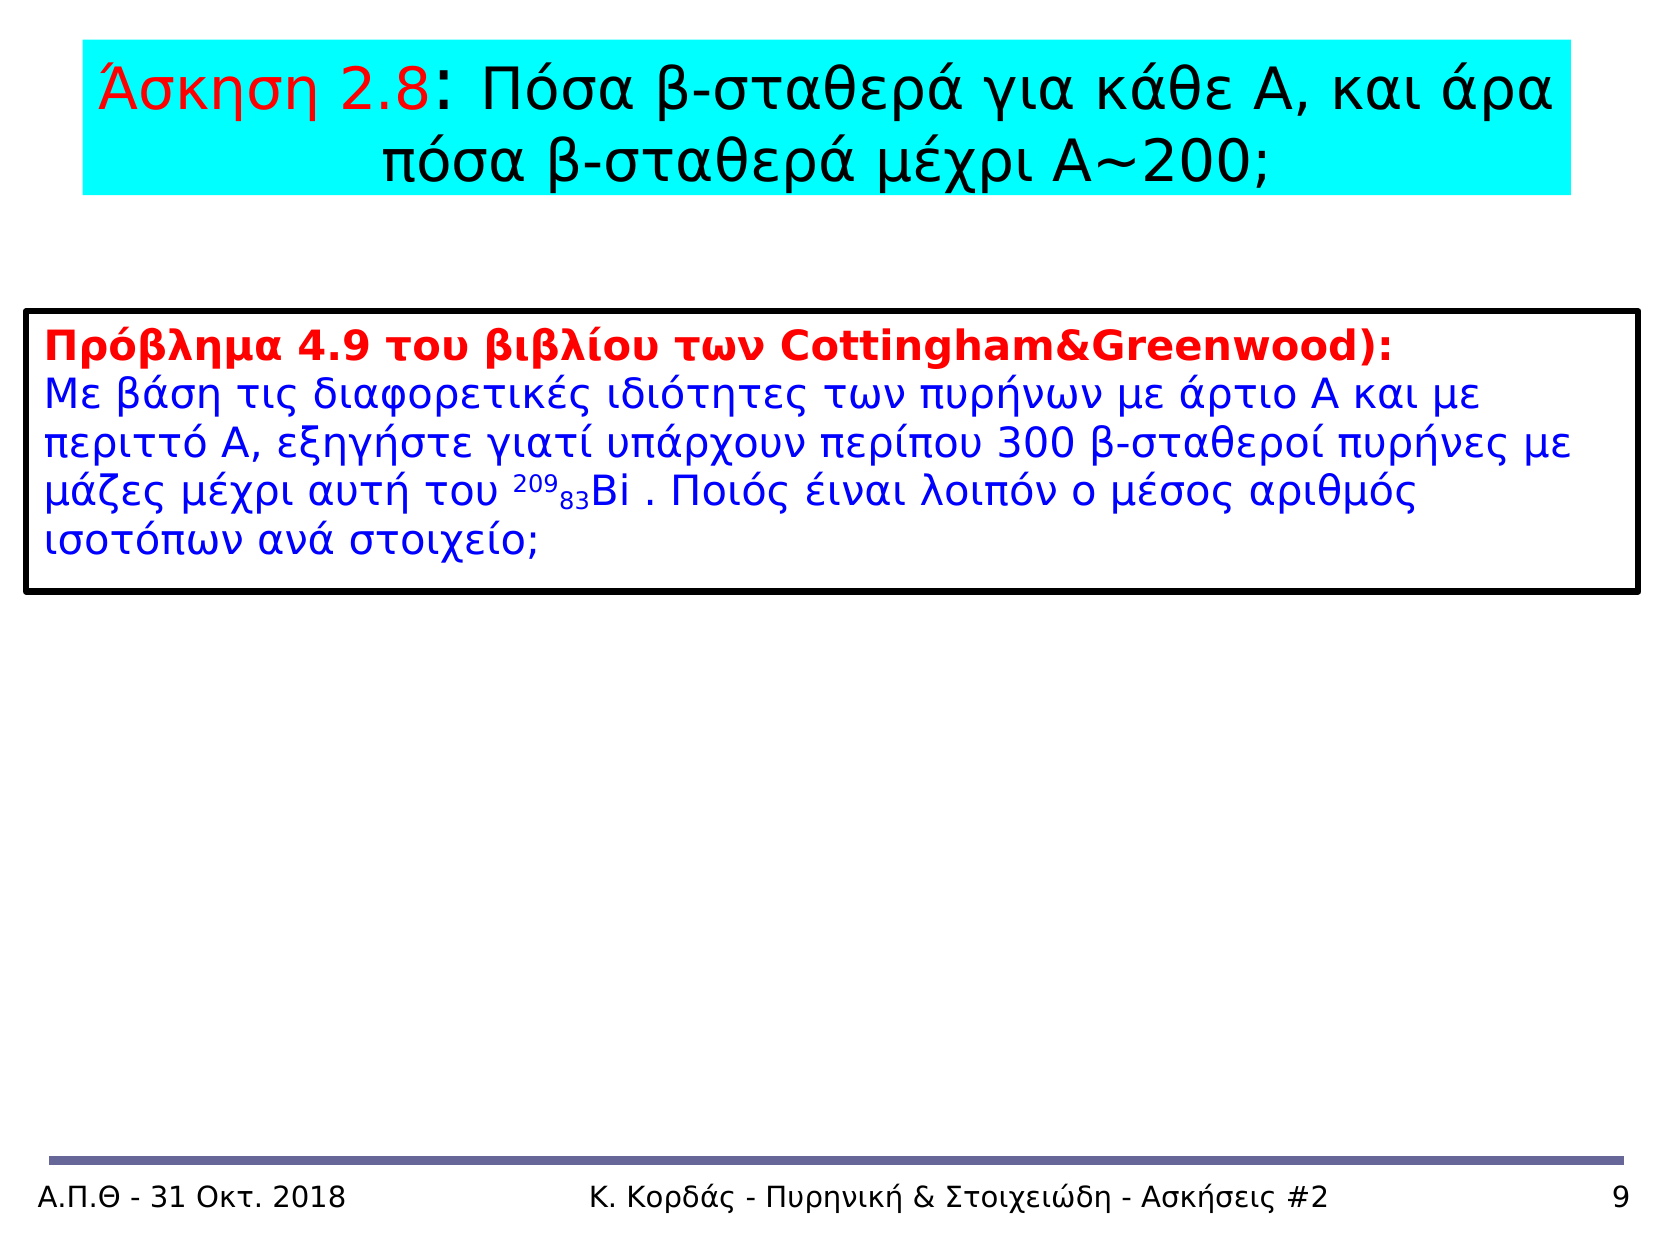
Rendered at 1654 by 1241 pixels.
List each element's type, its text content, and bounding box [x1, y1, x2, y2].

title Άσκηση 2.8: Πόσα β-σταθερά για κάθε Α, και άρα πόσα β-σταθερά μέχρι Α~200; [82, 39, 1571, 196]
text_box Πρόβλημα 4.9 του βιβλίου των Cottingham&Greenwood): Με βάση τις διαφορετικές ιδιότητες των πυρήνων με άρτιο Α και με περιττό Α, εξηγήστε γιατί υπάρχουν περίπου 300 β-σταθεροί πυρήνες με μάζες μέχρι αυτή του 20983Βi . Ποιός έιναι λοιπόν ο μέσος αριθμός ισοτόπων ανά στοιχείο; [25, 311, 1639, 592]
